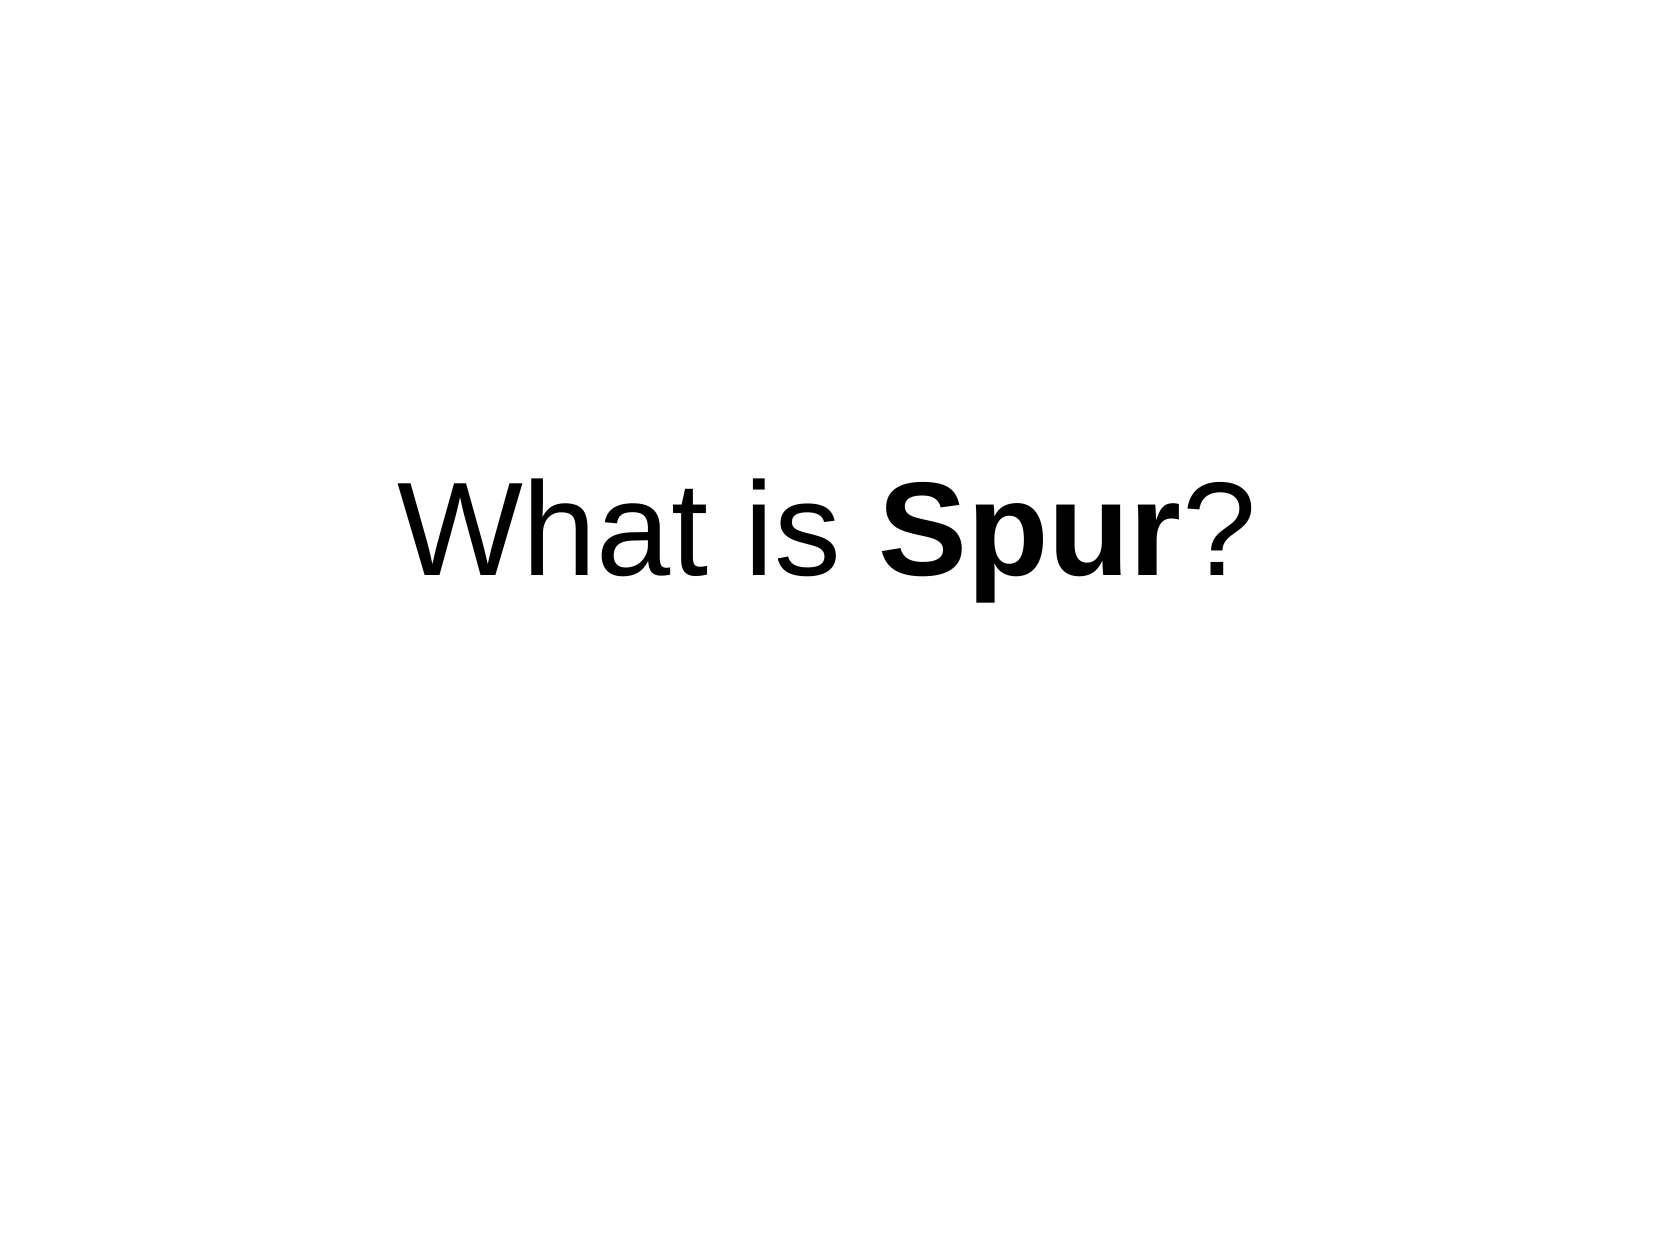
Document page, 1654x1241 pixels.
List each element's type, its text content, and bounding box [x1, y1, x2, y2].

subtitle What is Spur? [82, 49, 1571, 1010]
